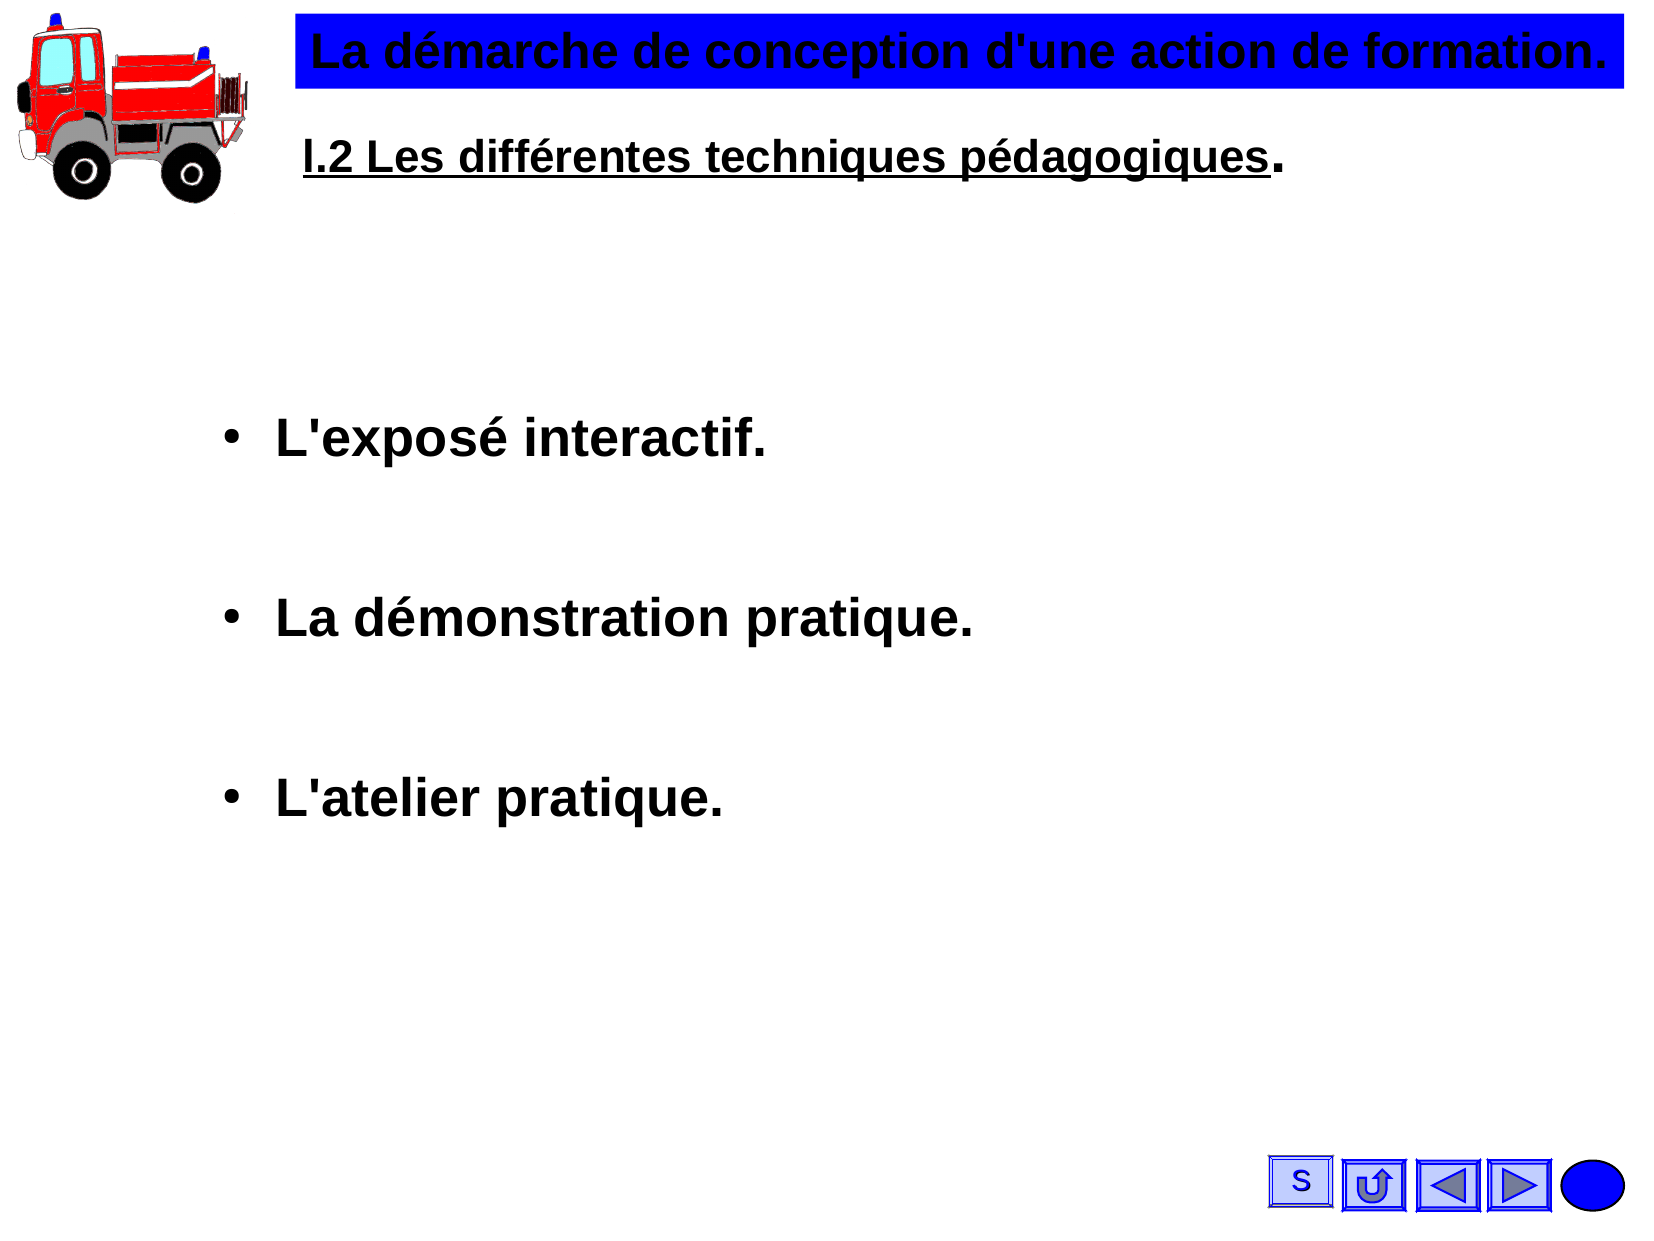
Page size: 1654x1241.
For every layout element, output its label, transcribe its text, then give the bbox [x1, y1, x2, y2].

list L'exposé interactif. La démonstration pratique. L'atelier pratique. [189, 400, 1465, 836]
text_box l.2 Les différentes techniques pédagogiques. [287, 112, 1303, 193]
text_box [1561, 1160, 1625, 1211]
picture [8, 8, 257, 216]
text_box La démarche de conception d'une action de formation. [295, 13, 1625, 89]
